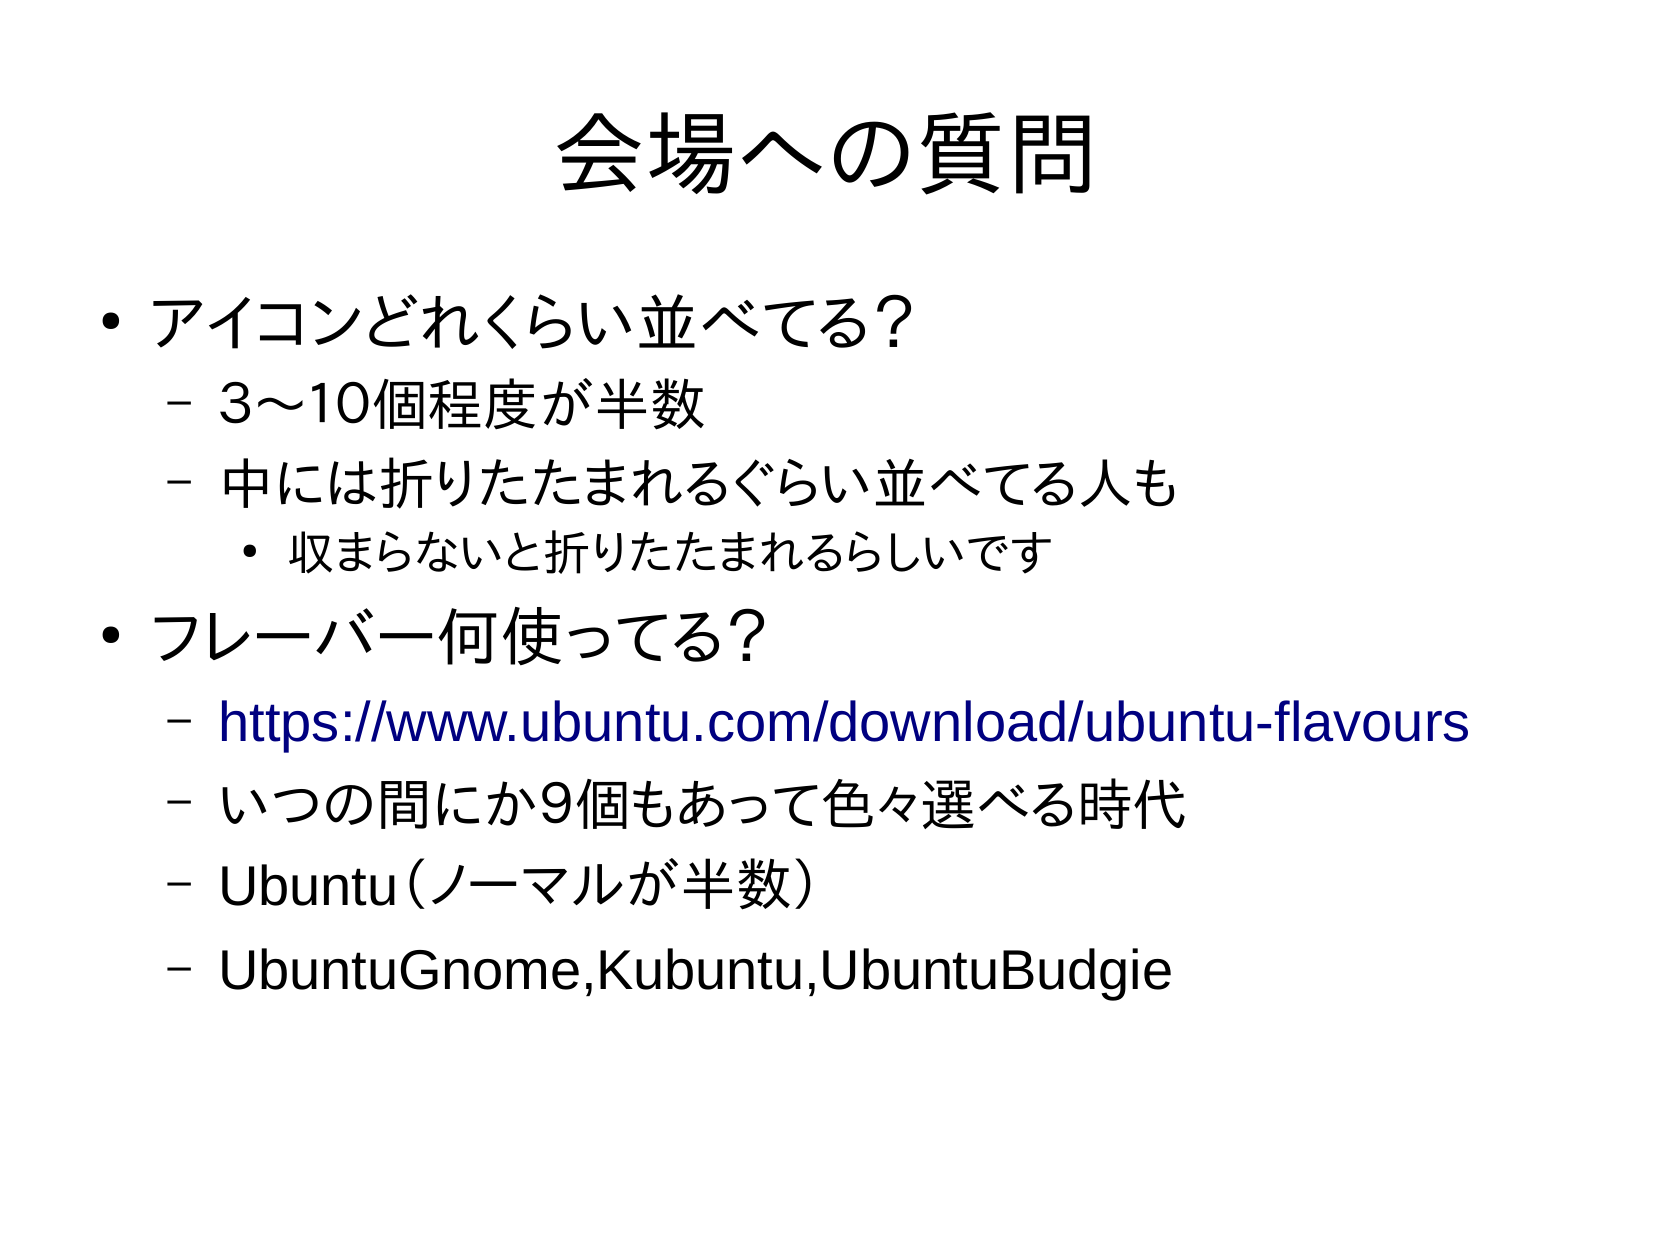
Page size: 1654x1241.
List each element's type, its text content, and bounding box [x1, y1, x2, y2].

list アイコンどれくらい並べてる？ ３〜１０個程度が半数 中には折りたたまれるぐらい並べてる人も 収まらないと折りたたまれるらしいです フレーバー何使ってる？ https://www.ubuntu.com/download/ubuntu-flavours いつの間にか９個もあって色々選べる時代 Ubuntu（ノーマルが半数） UbuntuGnome,Kubuntu,UbuntuBudgie [82, 290, 1571, 1010]
title 会場への質問 [82, 49, 1571, 257]
